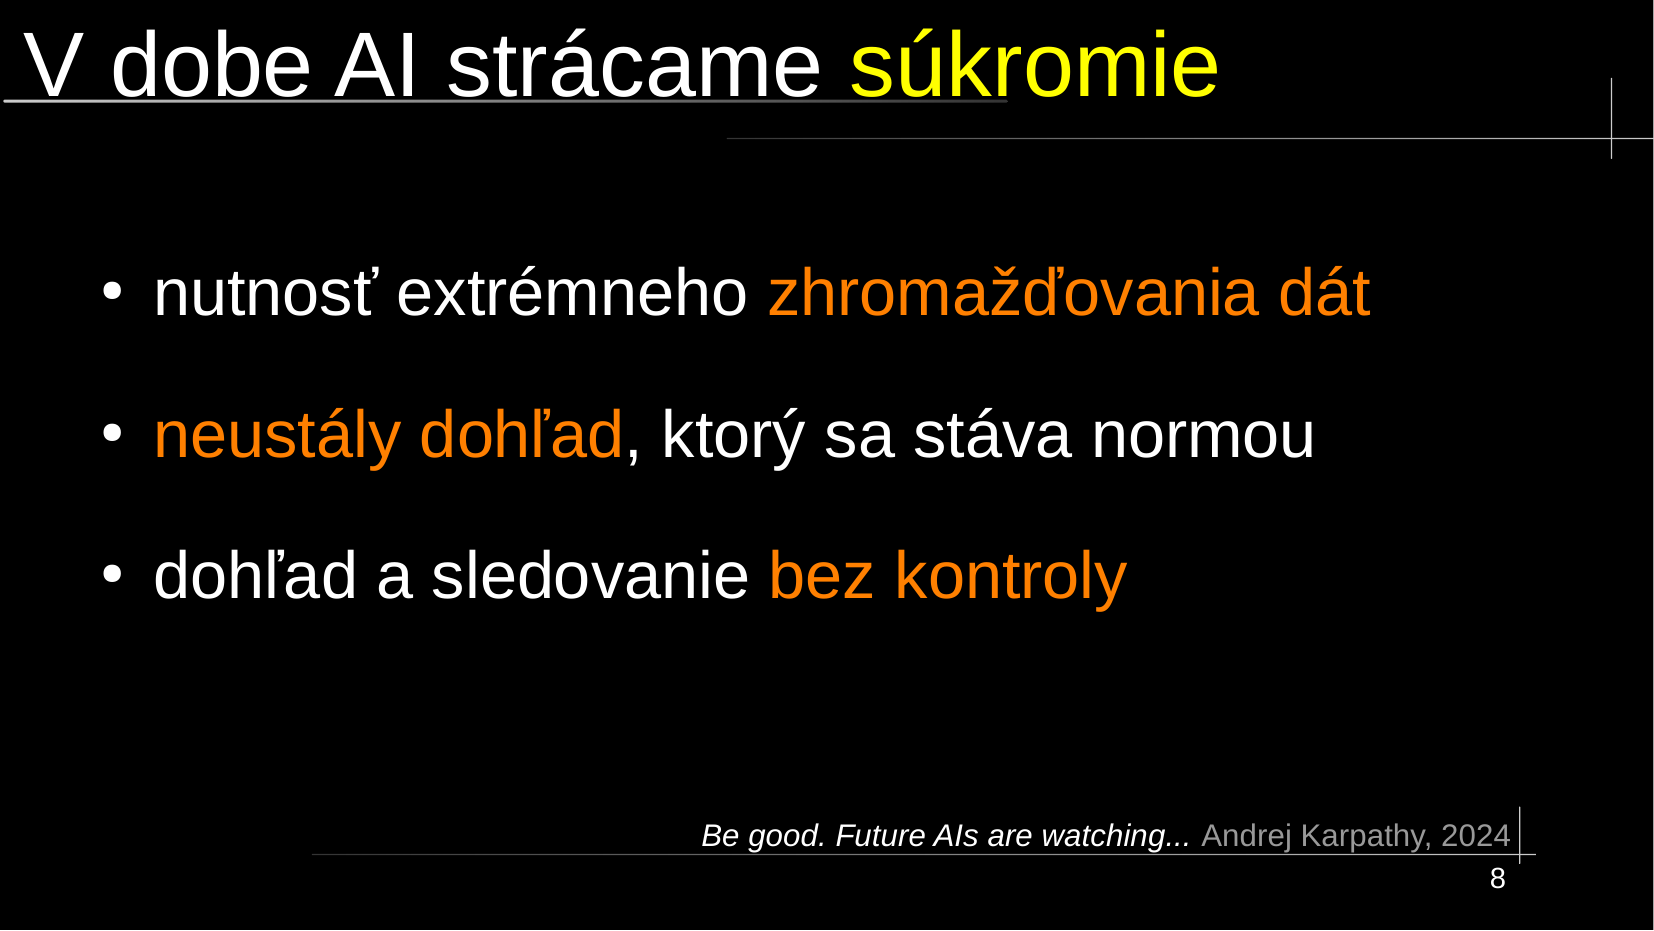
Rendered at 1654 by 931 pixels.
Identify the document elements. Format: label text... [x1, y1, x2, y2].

list nutnosť extrémneho zhromažďovania dát neustály dohľad, ktorý sa stáva normou dohľad a sledovanie bez kontroly [82, 217, 1571, 758]
title Be good. Future AIs are watching... Andrej Karpathy, 2024 [295, 803, 1512, 869]
title V dobe AI strácame súkromie [23, 11, 1589, 119]
